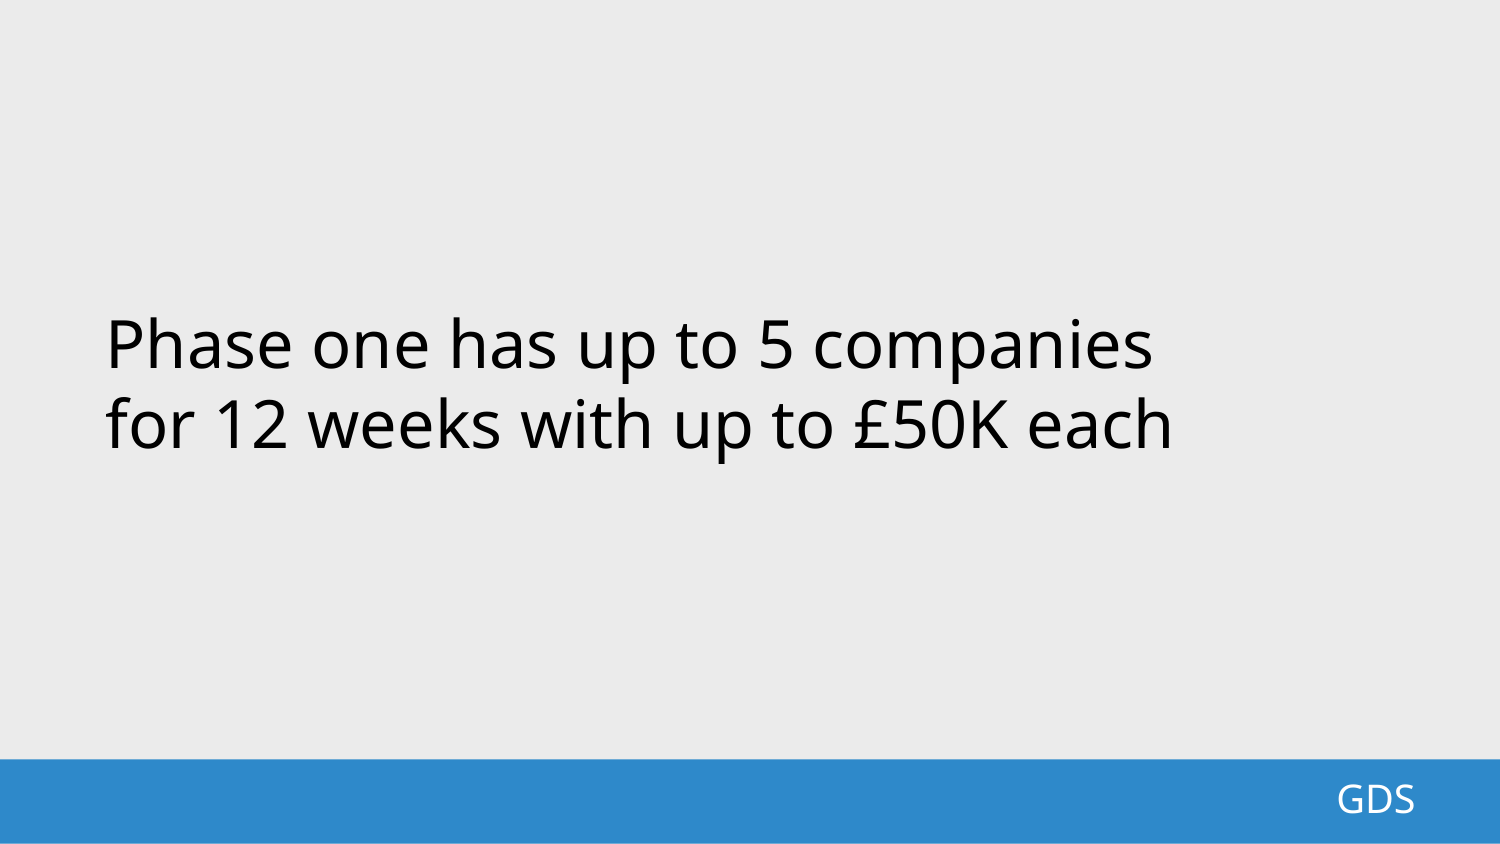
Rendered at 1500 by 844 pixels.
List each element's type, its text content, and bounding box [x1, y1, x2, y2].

text_box Phase one has up to 5 companies for 12 weeks with up to £50K each [102, 0, 1397, 765]
